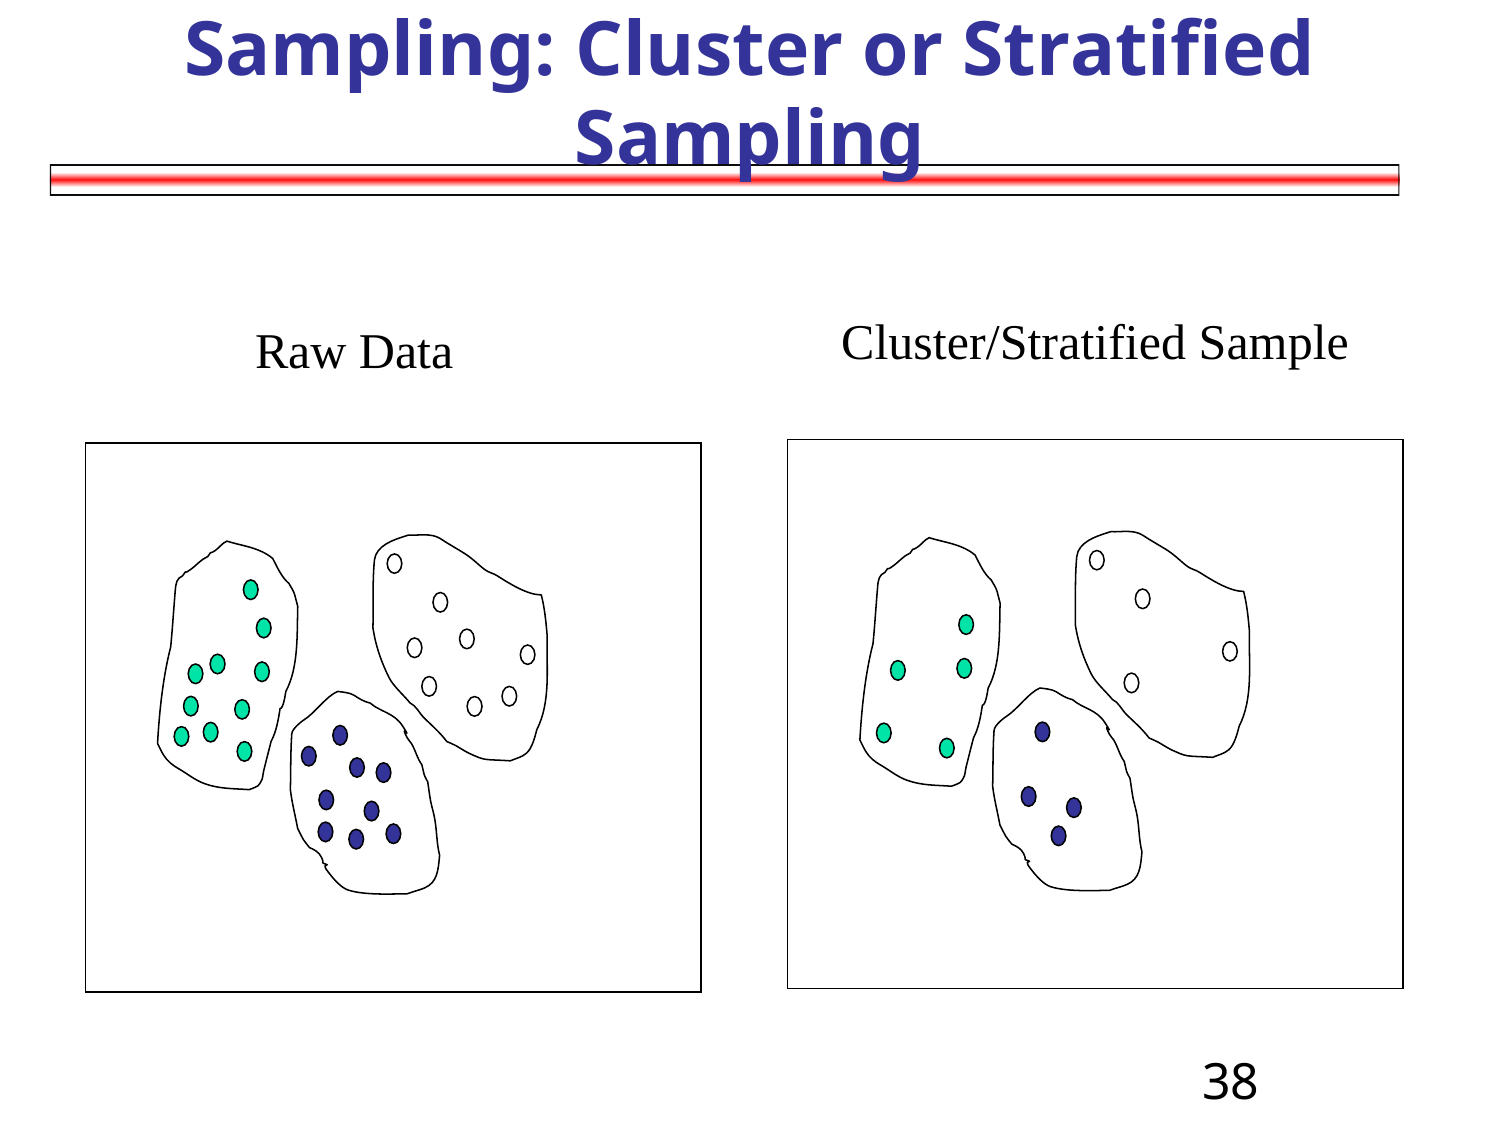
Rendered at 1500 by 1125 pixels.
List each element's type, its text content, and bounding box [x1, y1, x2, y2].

text_box [387, 553, 402, 574]
text_box [1051, 826, 1066, 846]
text_box [1089, 550, 1105, 570]
text_box [407, 637, 422, 658]
text_box [421, 676, 437, 697]
text_box [386, 823, 401, 844]
text_box <number> [1187, 1062, 1500, 1125]
text_box [432, 592, 448, 613]
text_box Raw Data [240, 311, 482, 387]
text_box [348, 829, 364, 849]
text_box [1035, 722, 1050, 742]
text_box [318, 822, 333, 842]
text_box [349, 757, 365, 778]
text_box [520, 645, 535, 665]
title Sampling: Cluster or Stratified Sampling [37, 0, 1463, 188]
text_box [376, 762, 391, 783]
text_box [301, 746, 317, 766]
text_box [1222, 641, 1238, 662]
text_box [332, 725, 348, 746]
text_box [318, 790, 334, 810]
text_box [459, 629, 475, 649]
text_box [1066, 797, 1082, 818]
text_box [1135, 589, 1150, 609]
text_box [364, 801, 379, 821]
text_box Cluster/Stratified Sample [826, 301, 1365, 378]
text_box [502, 686, 517, 707]
text_box [1124, 673, 1139, 693]
text_box [467, 696, 483, 717]
text_box [1021, 786, 1036, 807]
